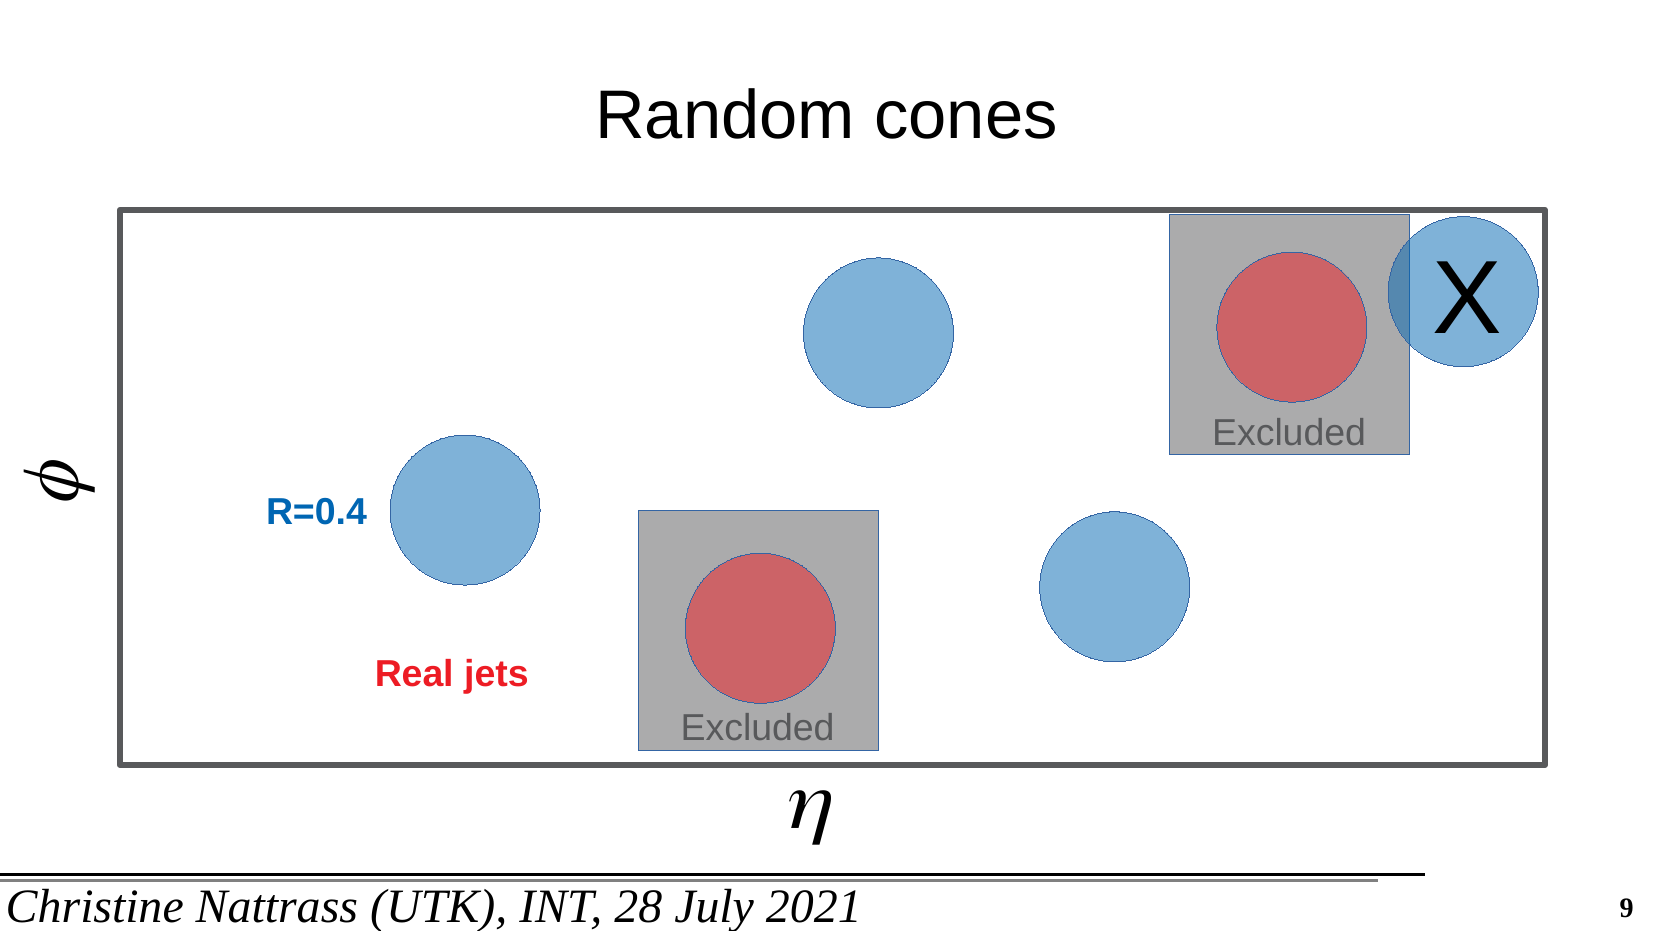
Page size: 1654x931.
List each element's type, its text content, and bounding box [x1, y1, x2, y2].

text_box R=0.4 [251, 483, 402, 544]
text_box Excluded [665, 699, 876, 756]
chart [21, 456, 101, 515]
text_box X [1418, 232, 1546, 364]
text_box [120, 210, 1546, 766]
chart [772, 786, 838, 849]
text_box Excluded [1197, 403, 1408, 461]
title Random cones [82, 37, 1571, 193]
text_box Real jets [360, 645, 556, 702]
